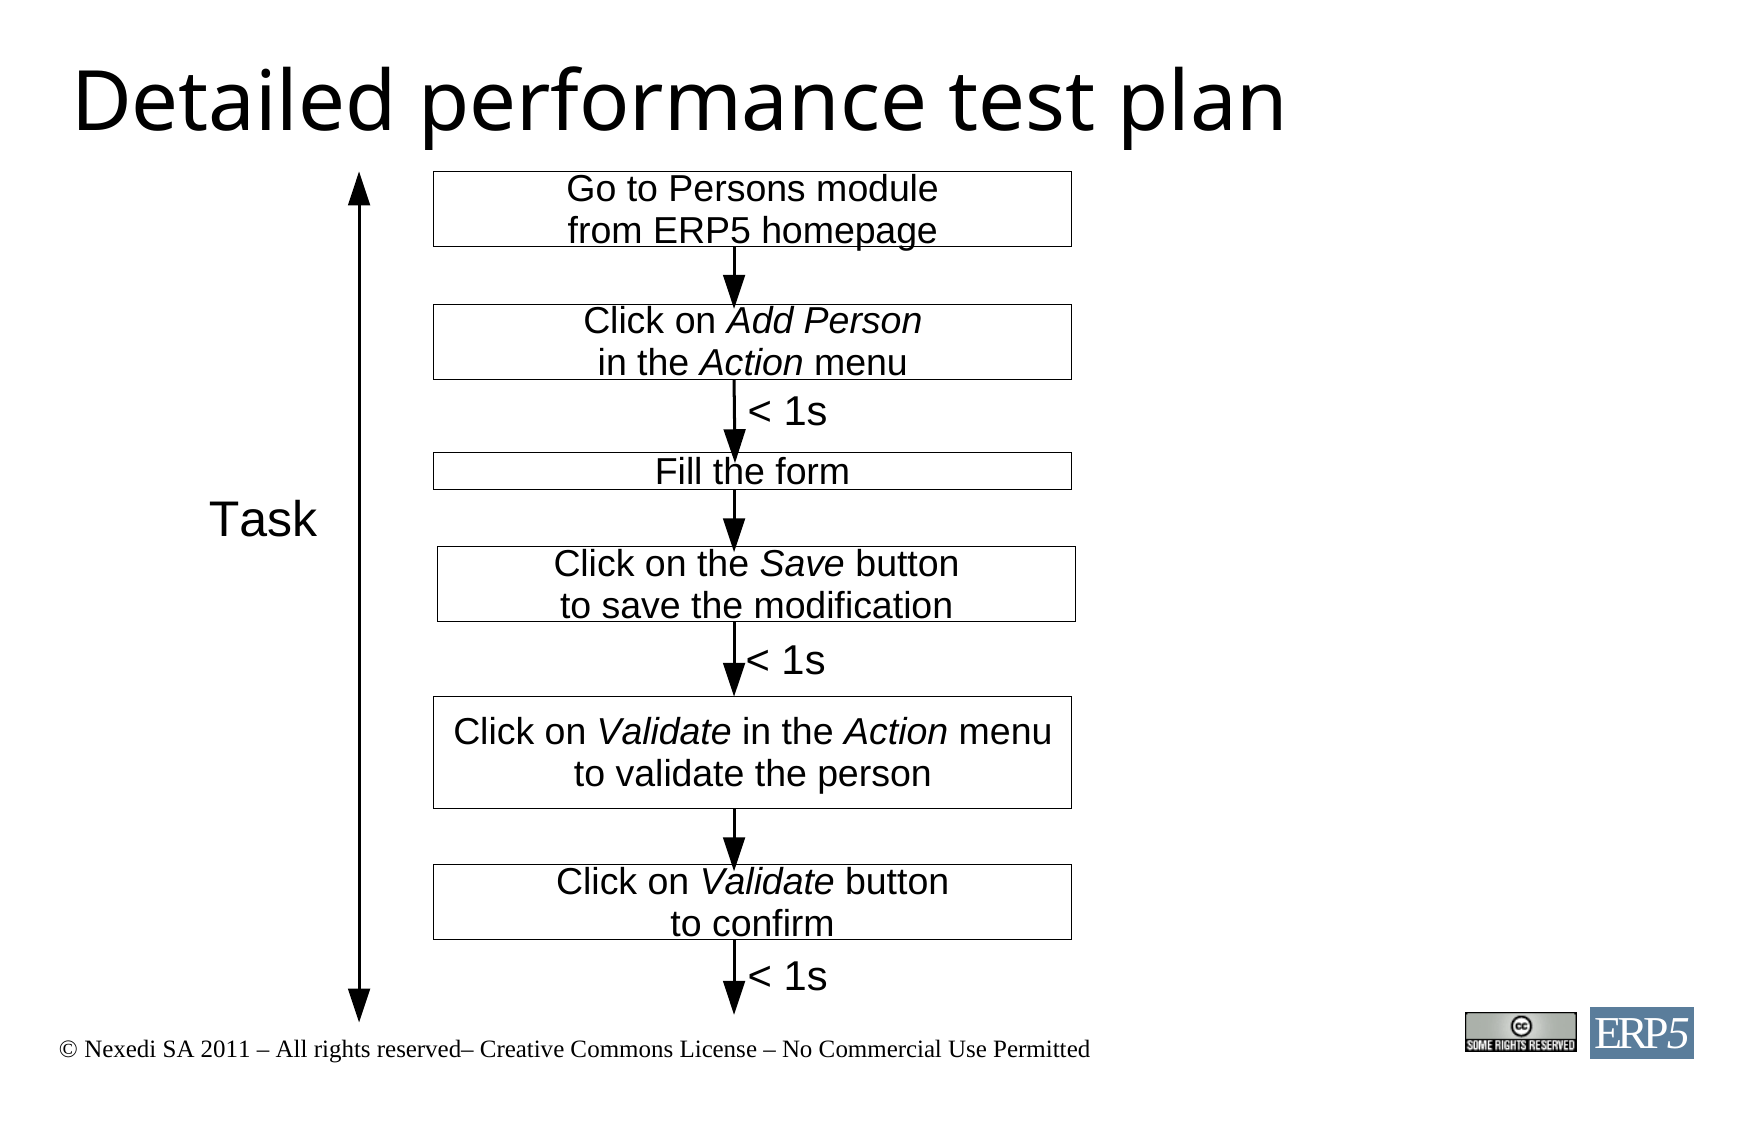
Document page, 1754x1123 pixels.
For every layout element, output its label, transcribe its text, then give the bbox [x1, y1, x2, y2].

text_box Click on Validate in the Action menu to validate the person [433, 696, 1072, 809]
text_box Click on the Save button to save the modification [437, 546, 1076, 622]
picture [1465, 1012, 1577, 1052]
title Detailed performance test plan [71, 50, 1707, 148]
text_box Click on Validate button to confirm [433, 864, 1072, 940]
text_box < 1s [747, 387, 828, 435]
text_box Task [209, 490, 318, 547]
text_box Click on Add Person in the Action menu [433, 304, 1072, 380]
text_box Fill the form [433, 452, 1072, 490]
text_box < 1s [745, 636, 827, 684]
text_box Go to Persons module from ERP5 homepage [433, 171, 1072, 247]
text_box < 1s [747, 952, 829, 1000]
